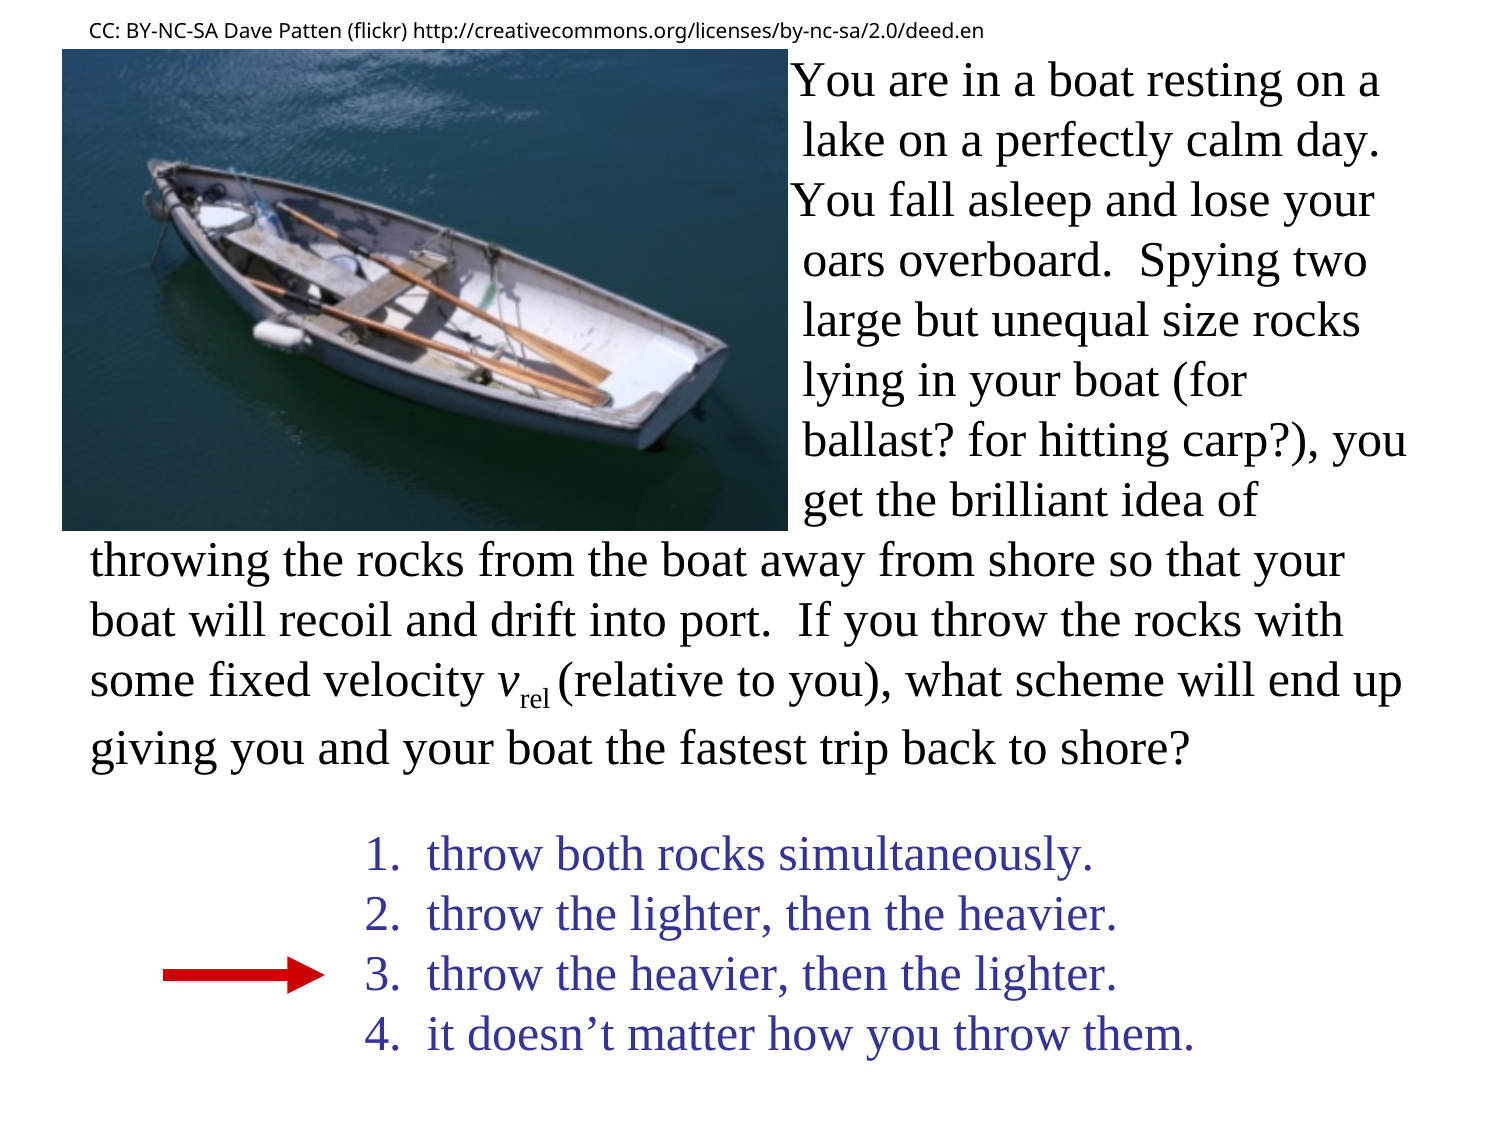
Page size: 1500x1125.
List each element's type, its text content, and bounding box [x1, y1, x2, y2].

text_box CC: BY-NC-SA Dave Patten (flickr) http://creativecommons.org/licenses/by-nc-sa/2.0/deed.en [74, 9, 1000, 51]
text_box You are in a boat resting on a lake on a perfectly calm day. You fall asleep and lose your oars overboard. Spying two large but unequal size rocks lying in your boat (for ballast? for hitting carp?), you get the brilliant idea of throwing the rocks from the boat away from shore so that your boat will recoil and drift into port. If you throw the rocks with some fixed velocity vrel (relative to you), what scheme will end up giving you and your boat the fastest trip back to shore? [75, 38, 1426, 783]
text_box 1. throw both rocks simultaneously. 2. throw the lighter, then the heavier. 3. throw the heavier, then the lighter. 4. it doesn’t matter how you throw them. [349, 812, 1212, 1068]
picture [62, 49, 788, 531]
